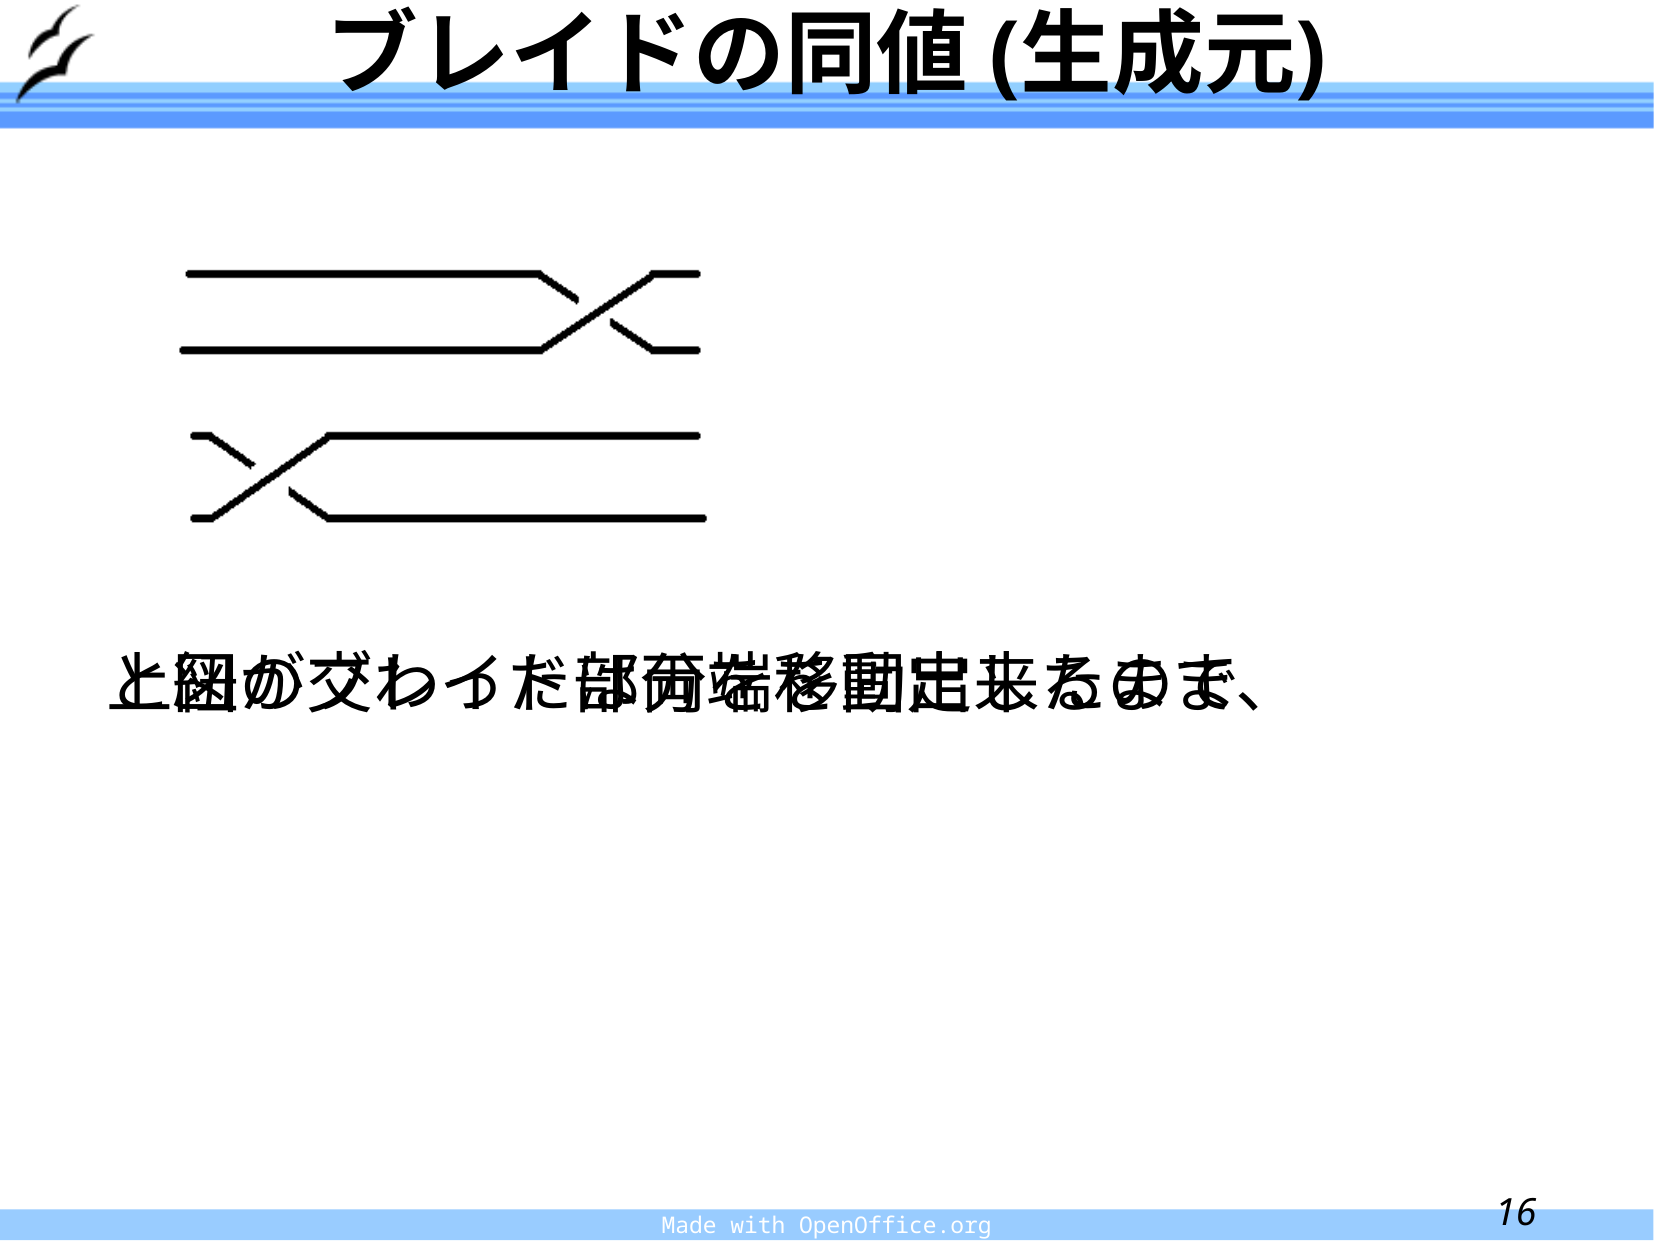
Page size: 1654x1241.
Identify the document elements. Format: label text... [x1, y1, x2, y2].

picture [136, 174, 773, 620]
text_box 上図のブレイドは両端を固定したまま、 [88, 620, 1595, 708]
title ブレイドの同値 (生成元) [0, 0, 1654, 151]
